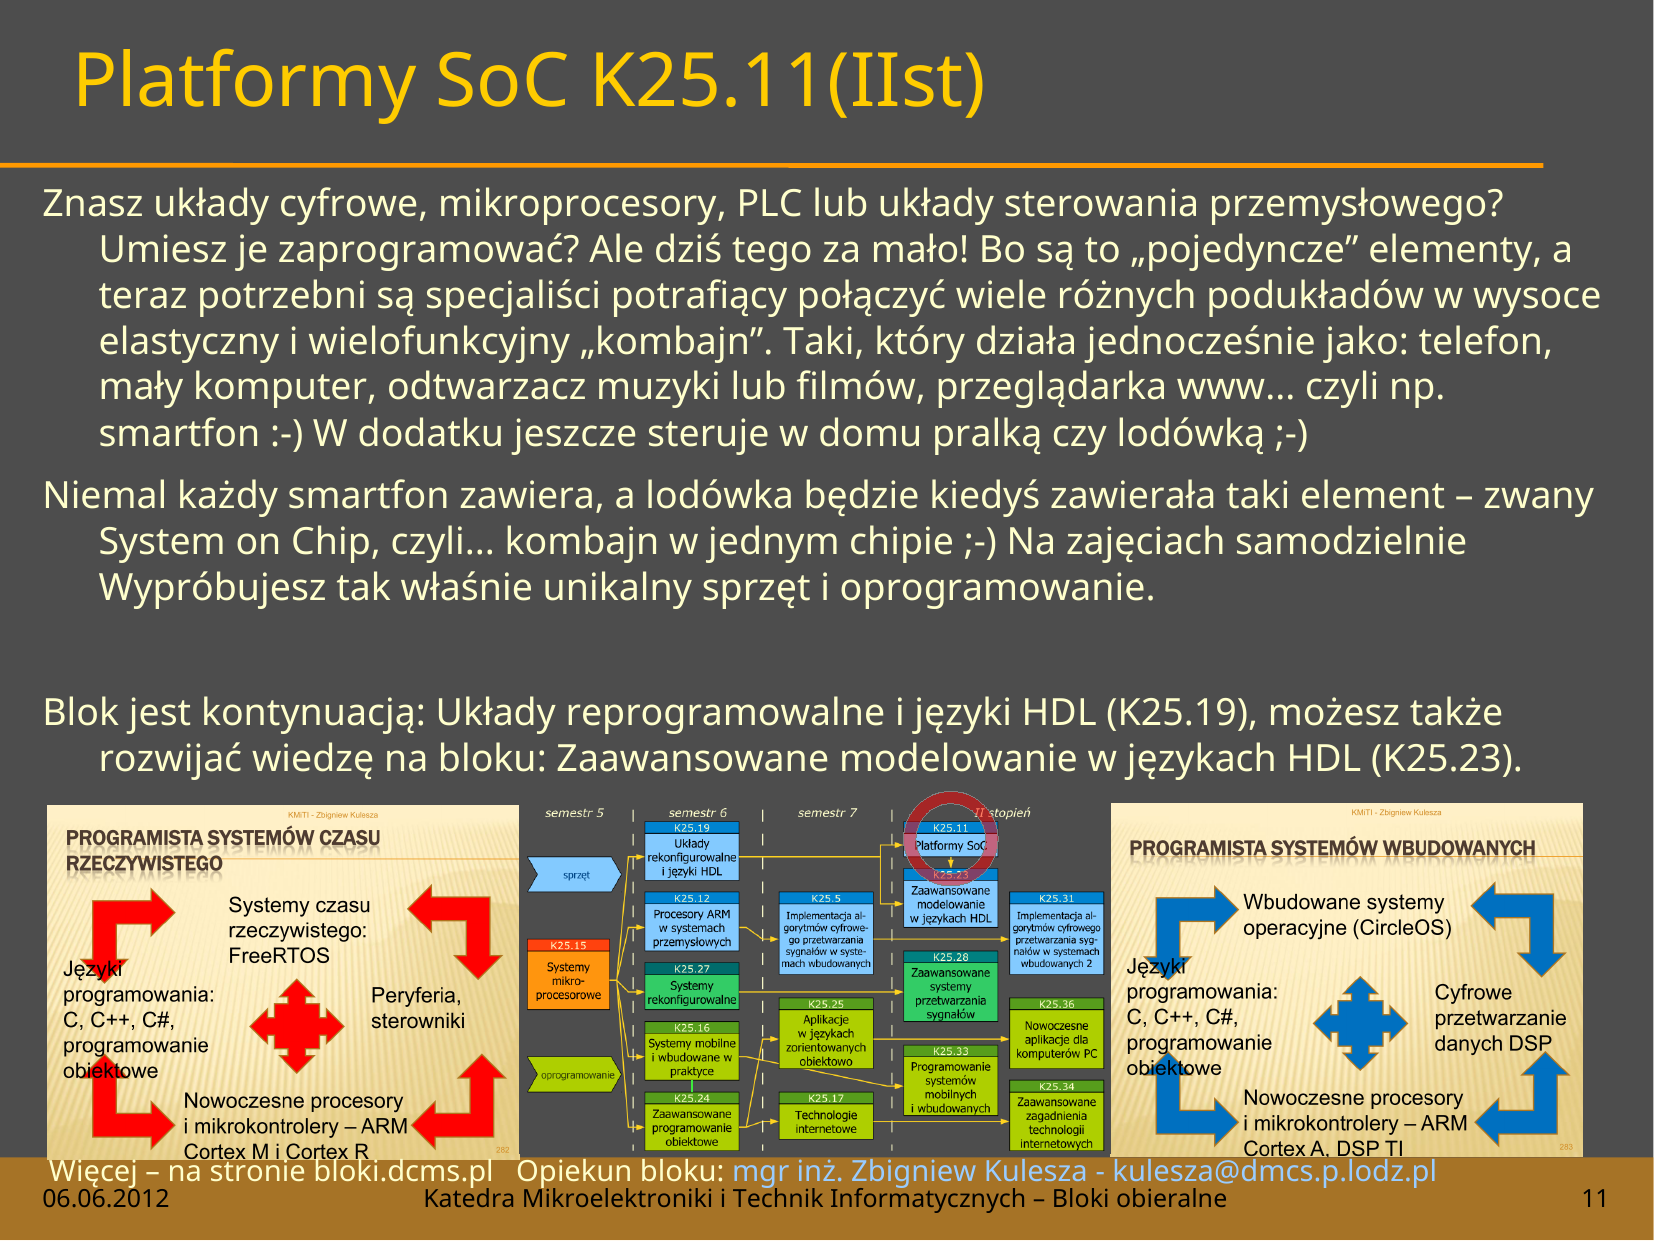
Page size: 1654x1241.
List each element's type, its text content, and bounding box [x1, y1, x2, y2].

picture [916, 804, 985, 873]
text_box [903, 791, 999, 886]
list Więcej – na stronie bloki.dcms.pl Opiekun bloku: mgr inż. Zbigniew Kulesza - kulesza@dmcs.p.lodz.pl [33, 1145, 1619, 1235]
picture [47, 803, 1583, 1145]
list Znasz układy cyfrowe, mikroprocesory, PLC lub układy sterowania przemysłowego? Umiesz je zaprogramować? Ale dziś tego za mało! Bo są to „pojedyncze” elementy, a teraz potrzebni są specjaliści potrafiący połączyć wiele różnych podukładów w wysoce elastyczny i wielofunkcyjny „kombajn”. Taki, który działa jednocześnie jako: telefon, mały komputer, odtwarzacz muzyki lub filmów, przeglądarka www... czyli np. smartfon :-) W dodatku jeszcze steruje w domu pralką czy lodówką ;-) Niemal każdy smartfon zawiera, a lodówka będzie kiedyś zawierała taki element – zwany System on Chip, czyli... kombajn w jednym chipie ;-) Na zajęciach samodzielnie Wypróbujesz tak właśnie unikalny sprzęt i oprogramowanie. Blok jest kontynuacją: Układy reprogramowalne i języki HDL (K25.19), możesz także rozwijać wiedzę na bloku: Zaawansowane modelowanie w językach HDL (K25.23). [27, 172, 1630, 870]
title Platformy SoC K25.11(IIst) [57, 13, 1620, 140]
